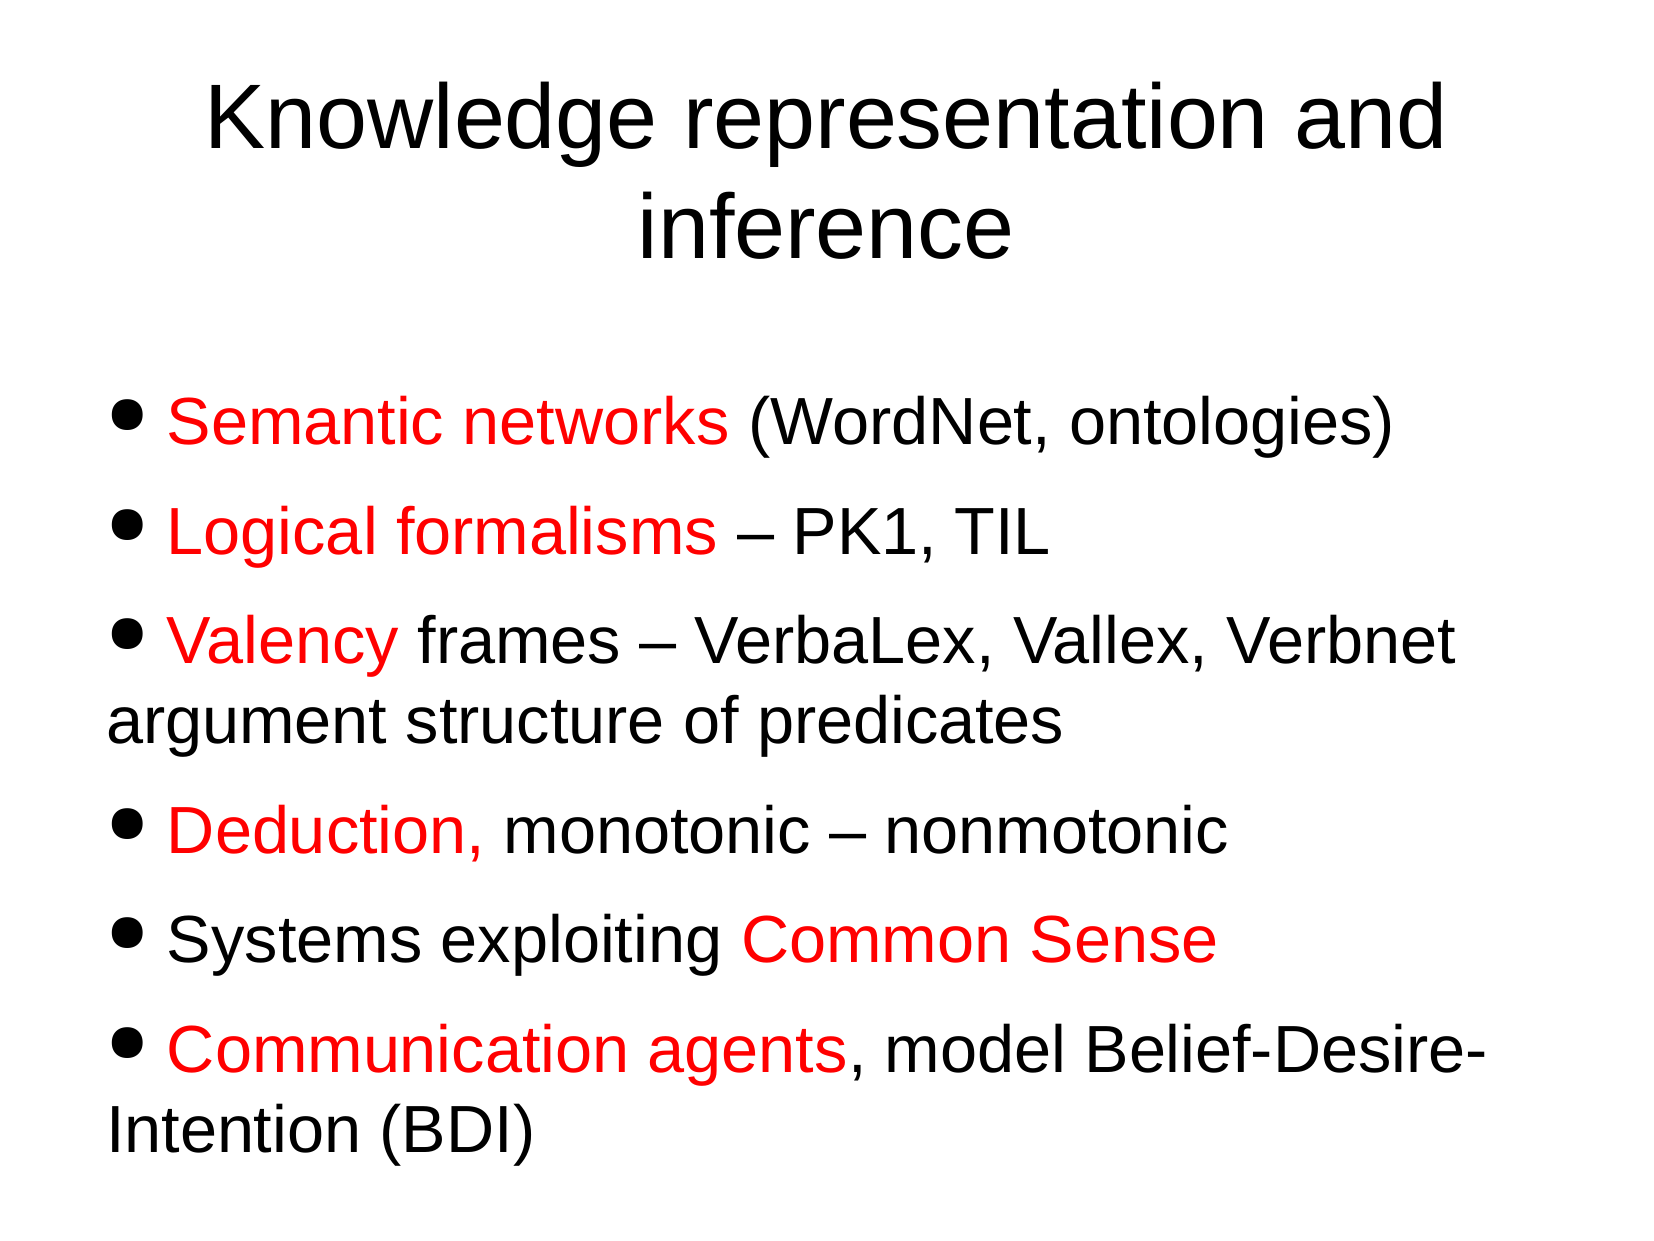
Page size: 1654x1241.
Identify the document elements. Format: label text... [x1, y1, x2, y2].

title Knowledge representation and inference [82, 56, 1571, 250]
list Semantic networks (WordNet, ontologies) Logical formalisms – PK1, TIL Valency frames – VerbaLex, Vallex, Verbnet argument structure of predicates Deduction, monotonic – nonmotonic Systems exploiting Common Sense Communication agents, model Belief-Desire- Intention (BDI) [106, 377, 1595, 1182]
